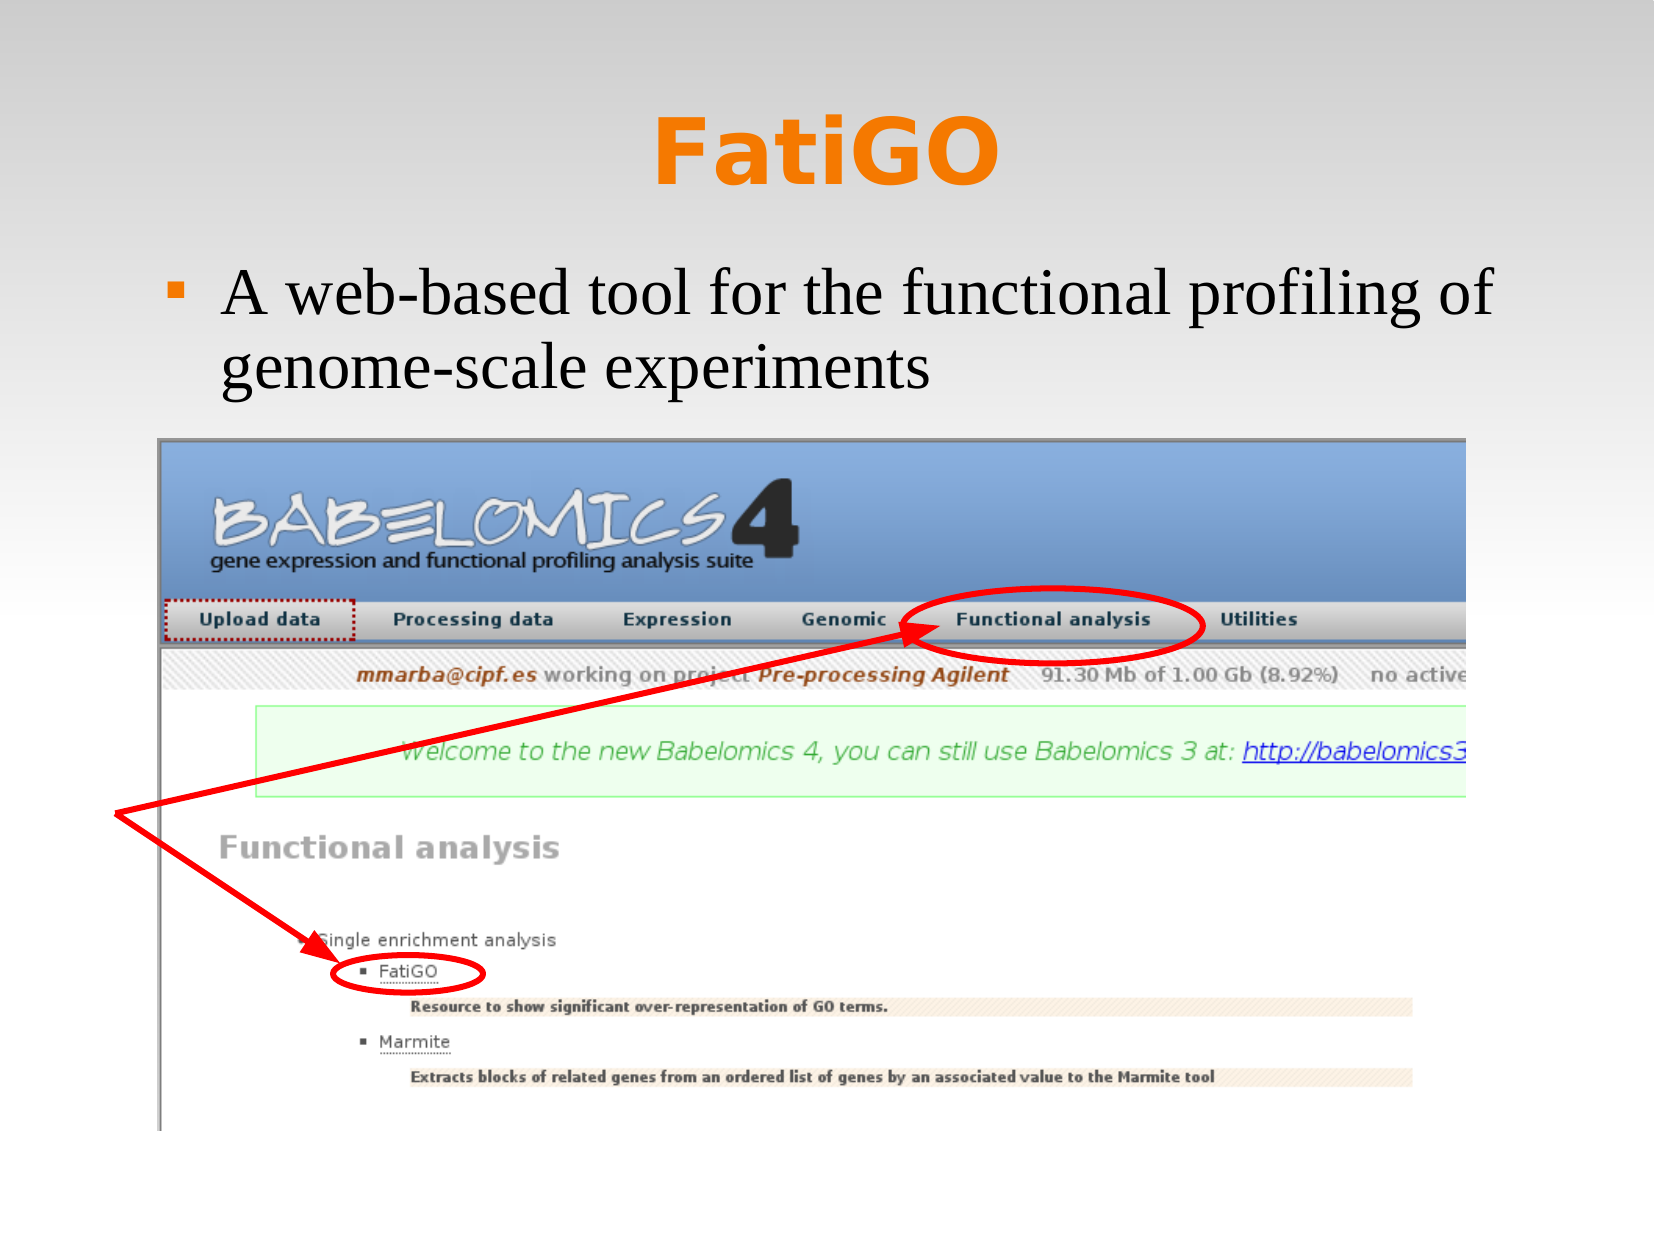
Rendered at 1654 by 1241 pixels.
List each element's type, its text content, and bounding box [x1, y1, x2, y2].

picture [157, 438, 1466, 1131]
picture [908, 592, 1199, 660]
title FatiGO [82, 49, 1571, 257]
list A web-based tool for the functional profiling of genome-scale experiments [150, 254, 1501, 417]
picture [337, 959, 479, 989]
